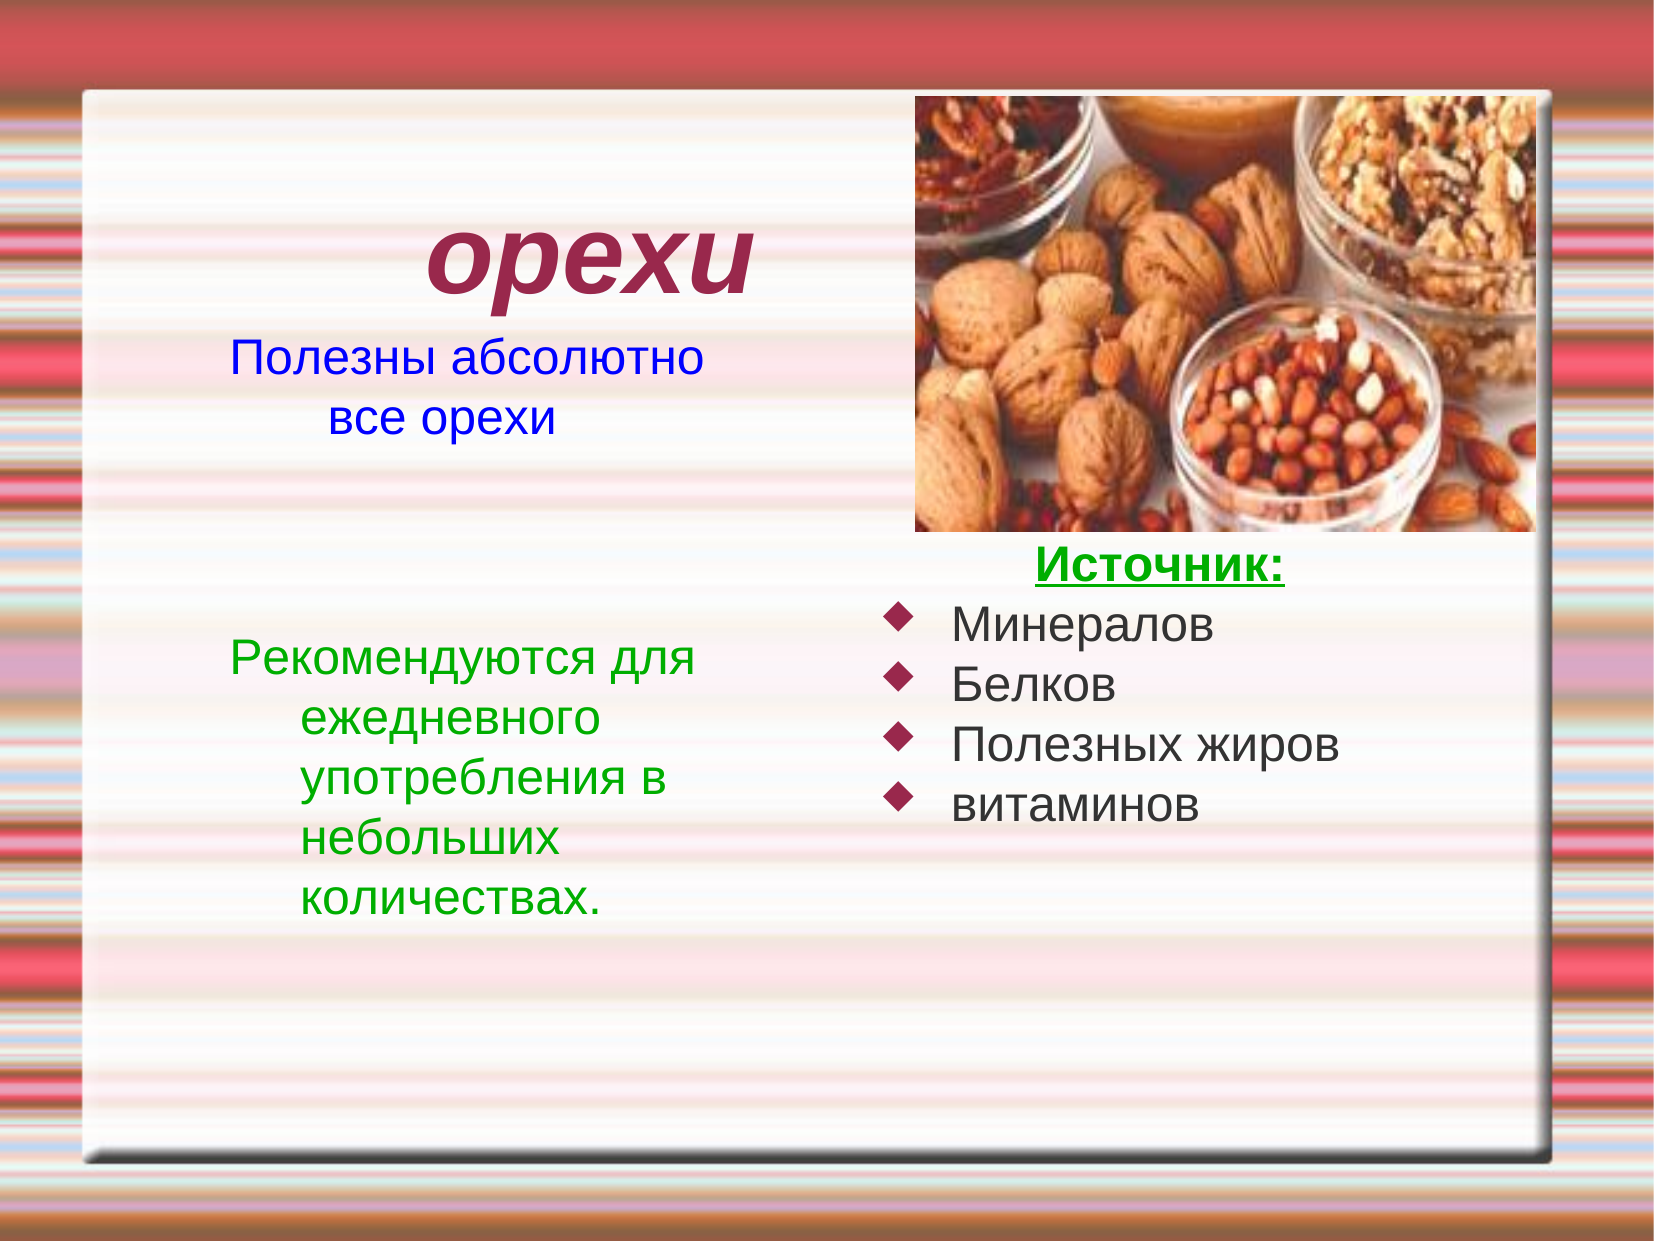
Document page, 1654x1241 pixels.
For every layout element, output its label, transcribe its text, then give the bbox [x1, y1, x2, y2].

title орехи [118, 147, 1063, 351]
list Полезны абсолютно все орехи Рекомендуются для ежедневного употребления в небольших количествах. [134, 324, 857, 1152]
picture [915, 96, 1536, 532]
list Источник: Минералов Белков Полезных жиров витаминов [856, 531, 1506, 945]
